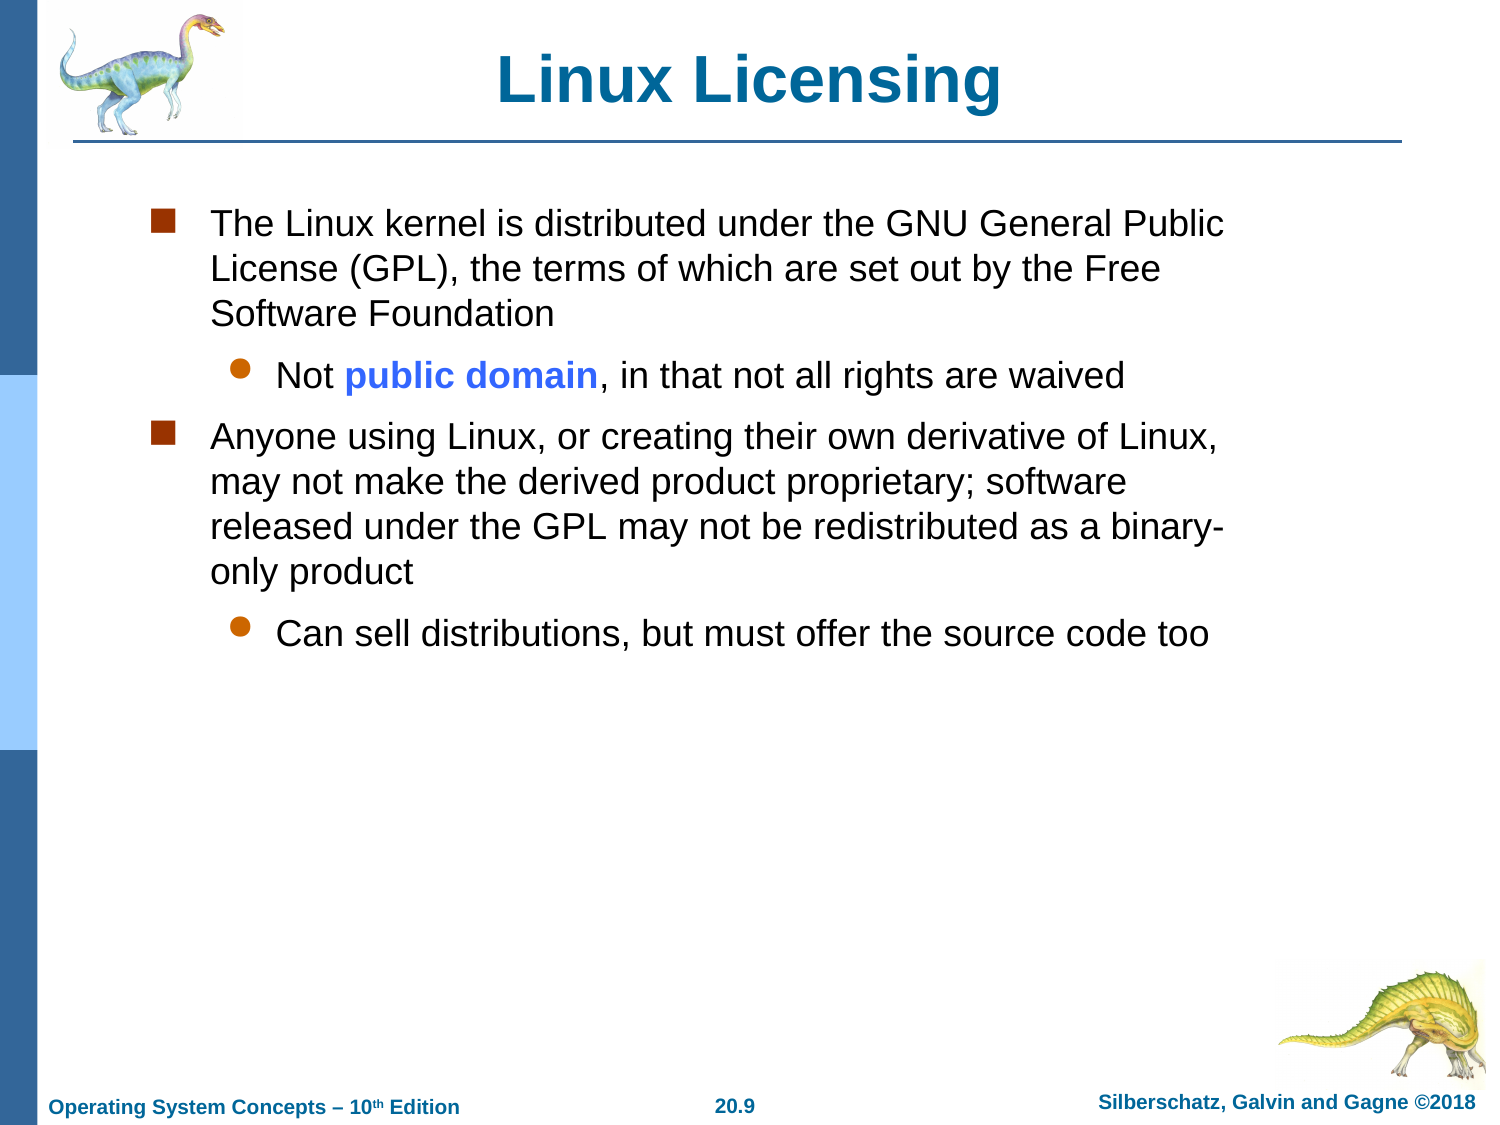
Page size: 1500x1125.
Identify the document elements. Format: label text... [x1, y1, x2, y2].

picture [1415, 1094, 1423, 1099]
picture [1275, 959, 1486, 1090]
title Linux Licensing [75, 28, 1426, 124]
picture [46, 0, 243, 149]
list The Linux kernel is distributed under the GNU General Public License (GPL), the terms of which are set out by the Free Software Foundation Not public domain, in that not all rights are waived Anyone using Linux, or creating their own derivative of Linux, may not make the derived product proprietary; software released under the GPL may not be redistributed as a binary-only product Can sell distributions, but must offer the source code too [138, 191, 1263, 928]
